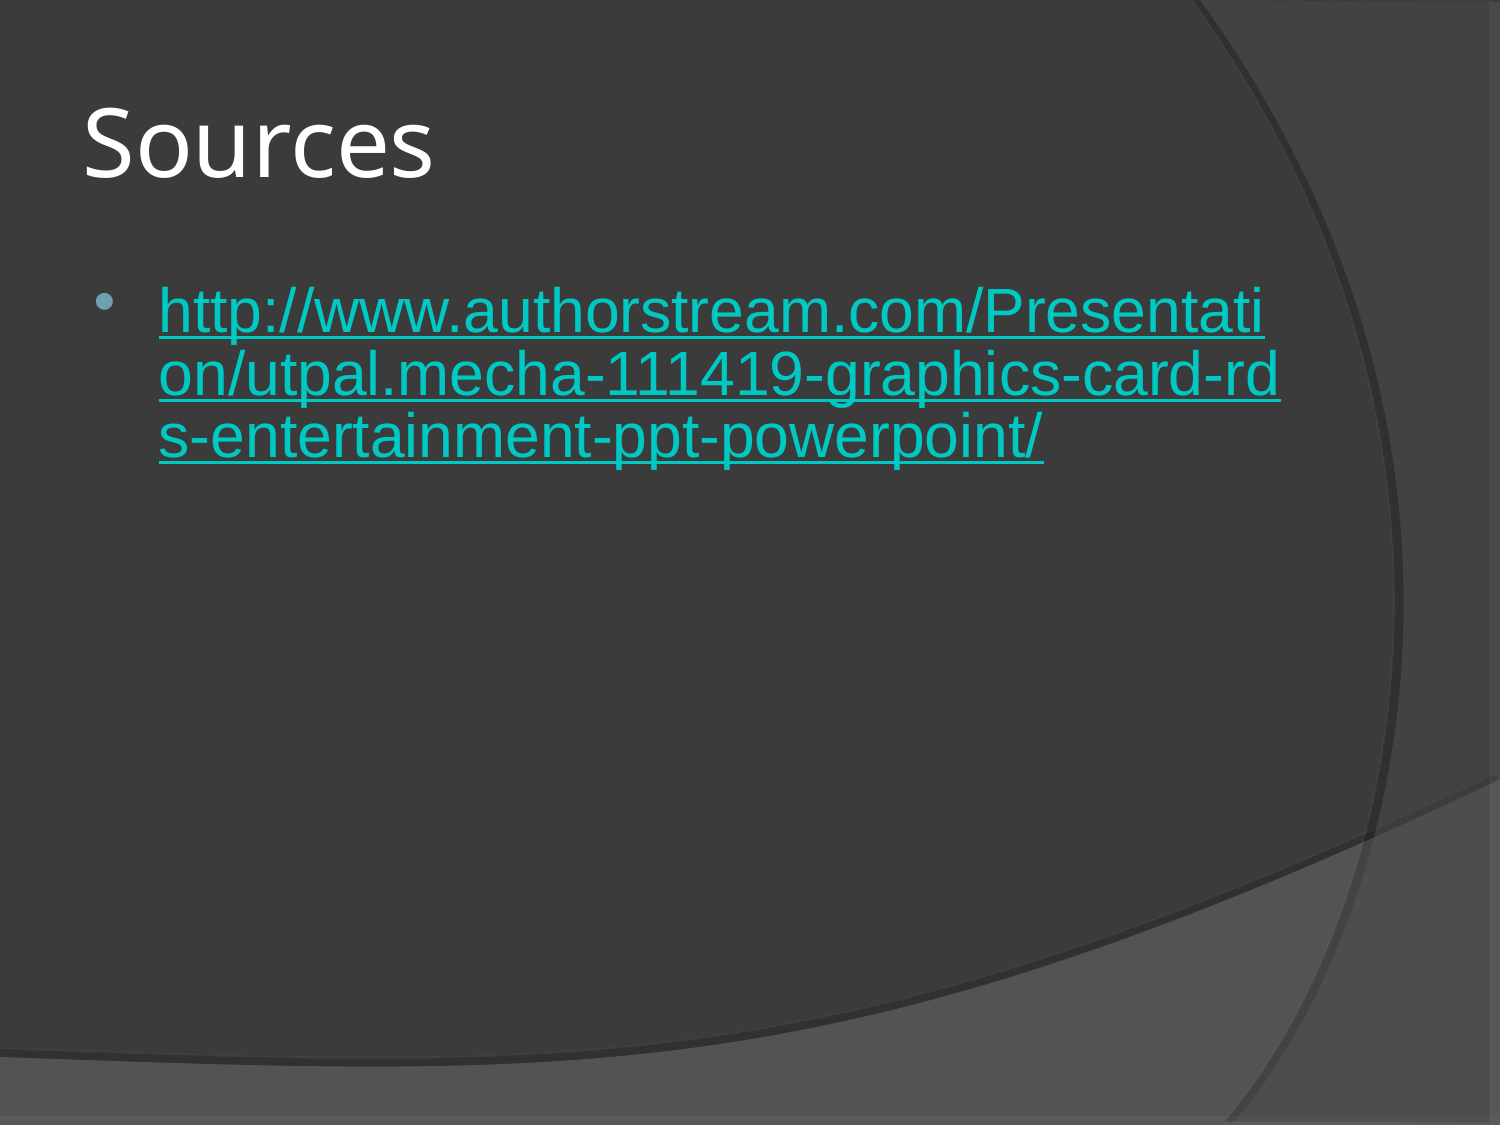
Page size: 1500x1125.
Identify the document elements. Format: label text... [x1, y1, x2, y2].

list http://www.authorstream.com/Presentation/utpal.mecha-111419-graphics-card-rds-entertainment-ppt-powerpoint/ [75, 262, 1300, 1005]
title Sources [75, 45, 1300, 233]
